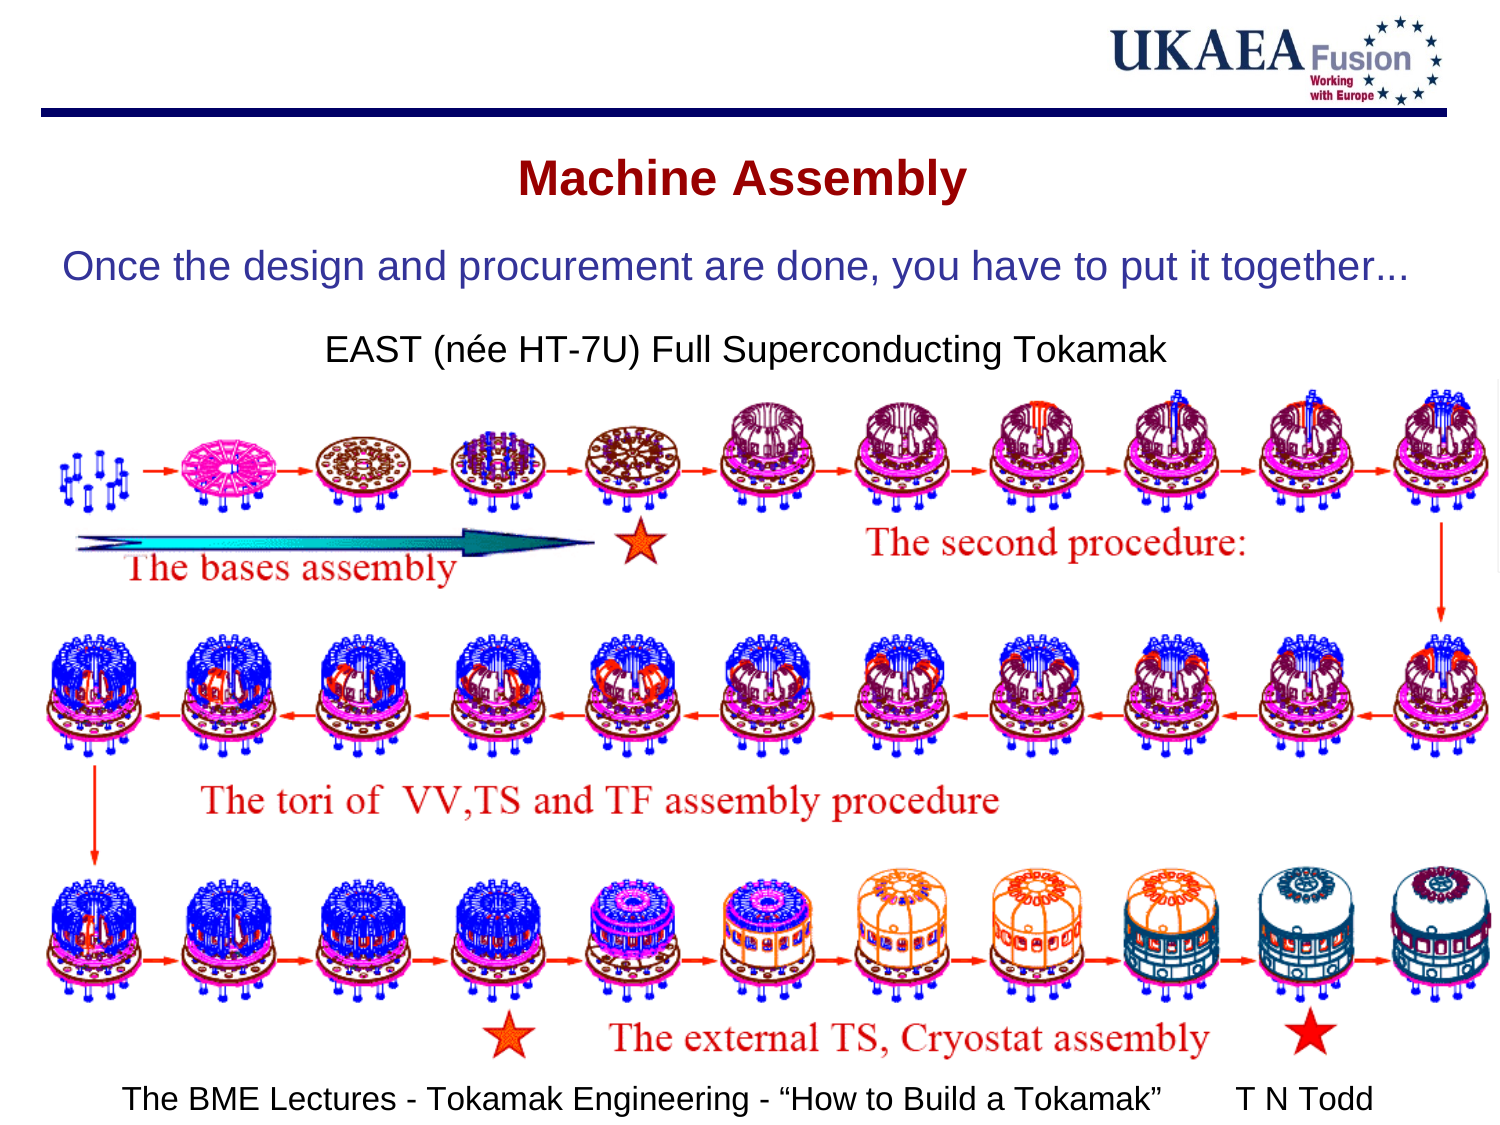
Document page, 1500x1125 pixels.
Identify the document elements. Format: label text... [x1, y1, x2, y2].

picture [1107, 15, 1443, 106]
picture [41, 379, 1500, 1072]
text_box Once the design and procurement are done, you have to put it together... [47, 230, 1426, 297]
text_box Machine Assembly [349, 137, 1136, 213]
text_box EAST (née HT-7U) Full Superconducting Tokamak [193, 317, 1299, 378]
